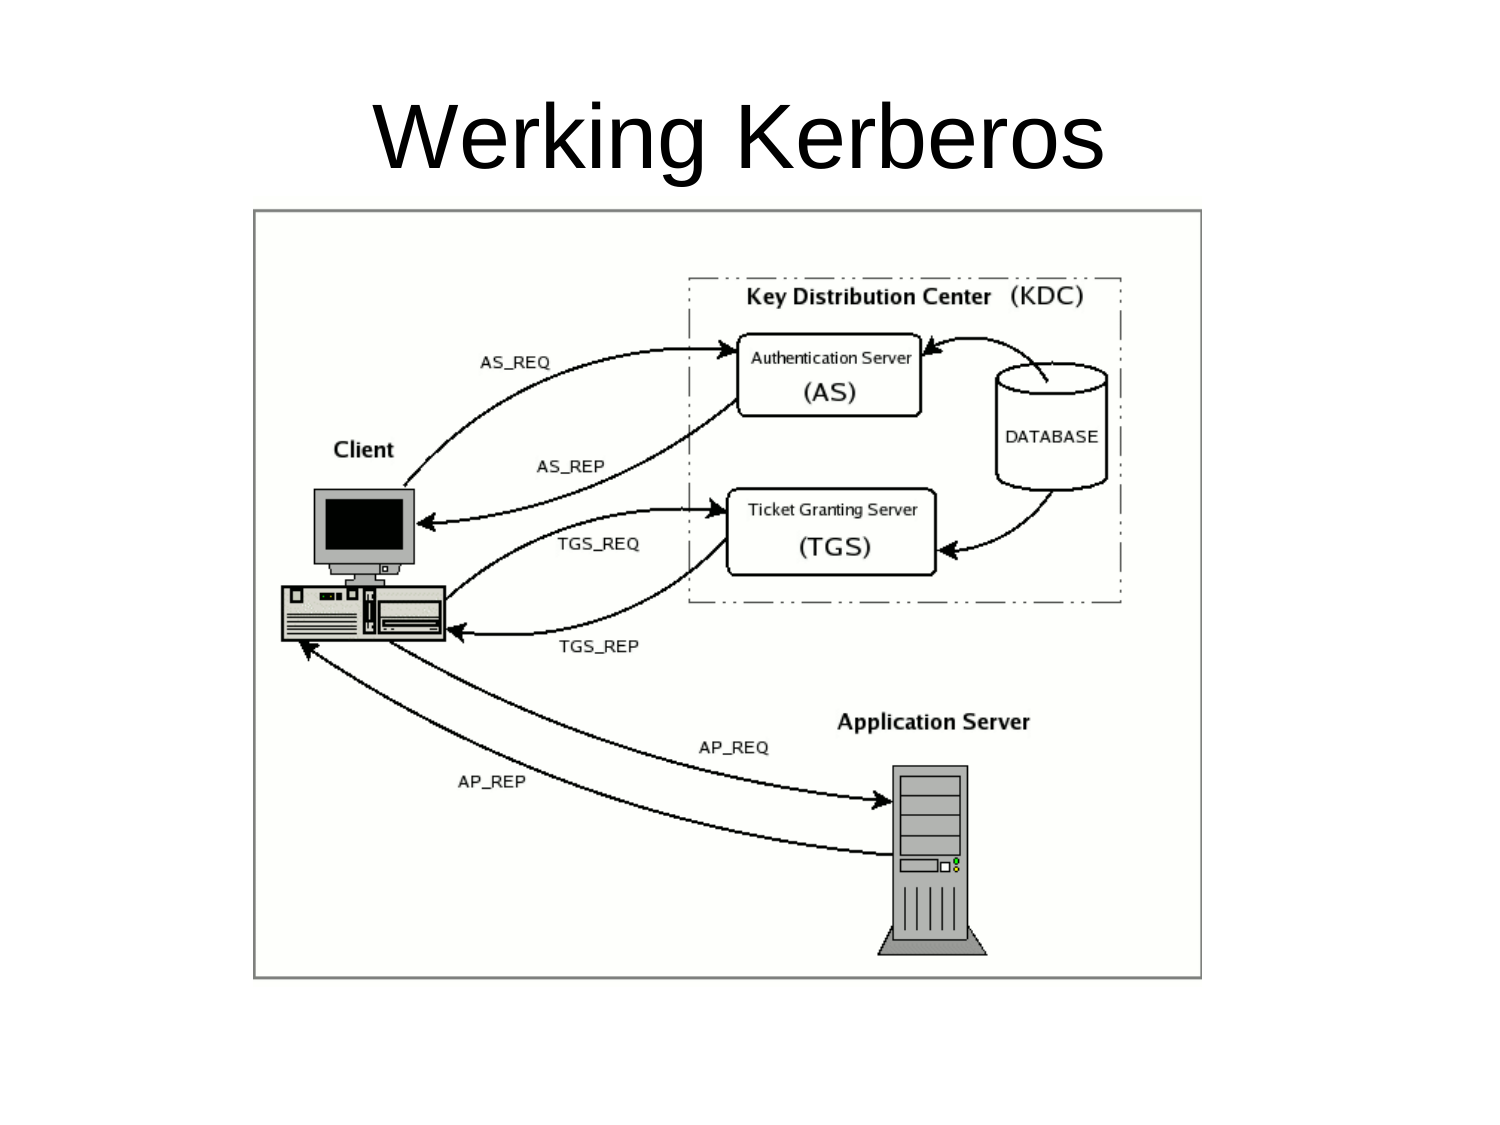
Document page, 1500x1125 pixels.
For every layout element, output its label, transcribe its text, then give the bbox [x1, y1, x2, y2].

picture [253, 196, 1202, 987]
title Werking Kerberos [64, 42, 1415, 231]
